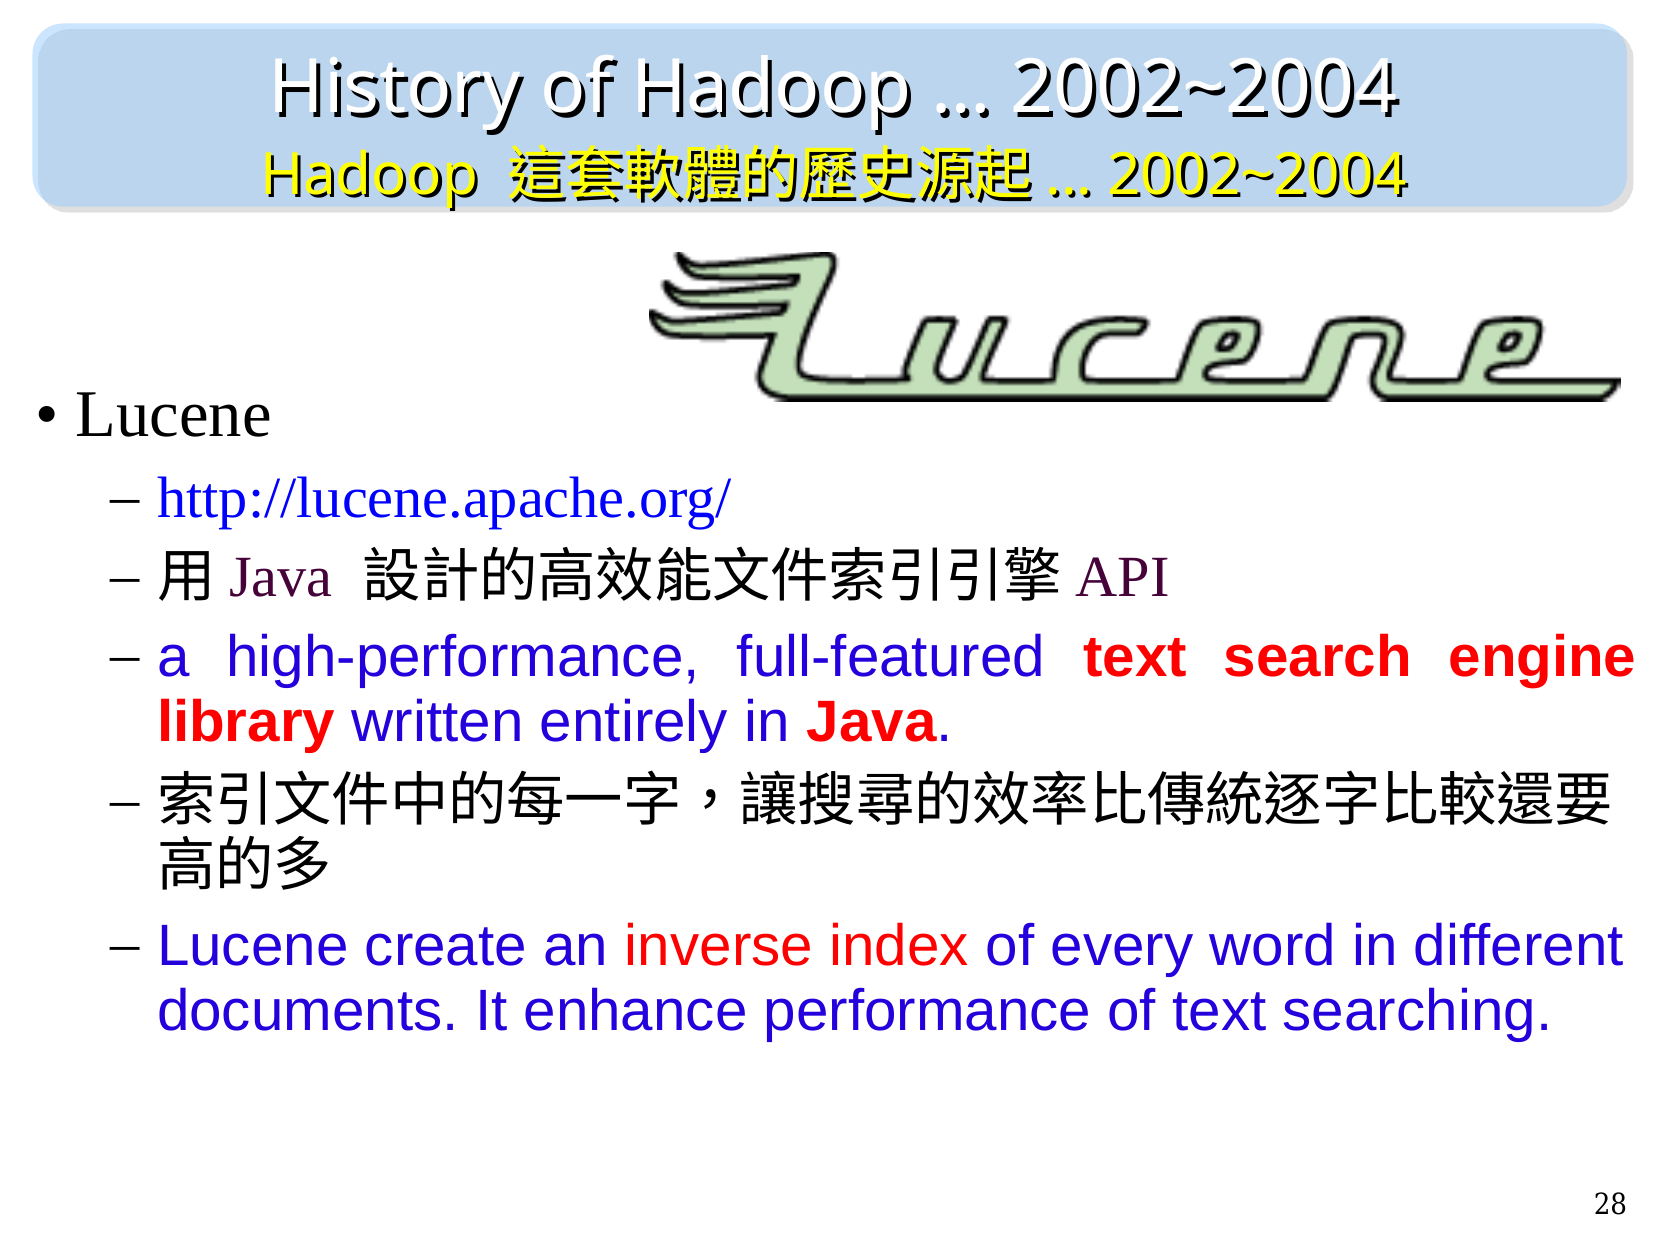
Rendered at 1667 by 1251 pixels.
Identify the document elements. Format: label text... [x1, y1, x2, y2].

picture [649, 252, 1621, 402]
list • Lucene http://lucene.apache.org/ 用Java 設計的高效能文件索引引擎API a high-performance, full-featured text search engine library written entirely in Java. 索引文件中的每一字，讓搜尋的效率比傳統逐字比較還要高的多 Lucene create an inverse index of every word in different documents. It enhance performance of text searching. [35, 371, 1638, 1210]
text_box [32, 23, 1628, 207]
title History of Hadoop … 2002~2004 Hadoop 這套軟體的歷史源起... 2002~2004 [124, 24, 1542, 210]
